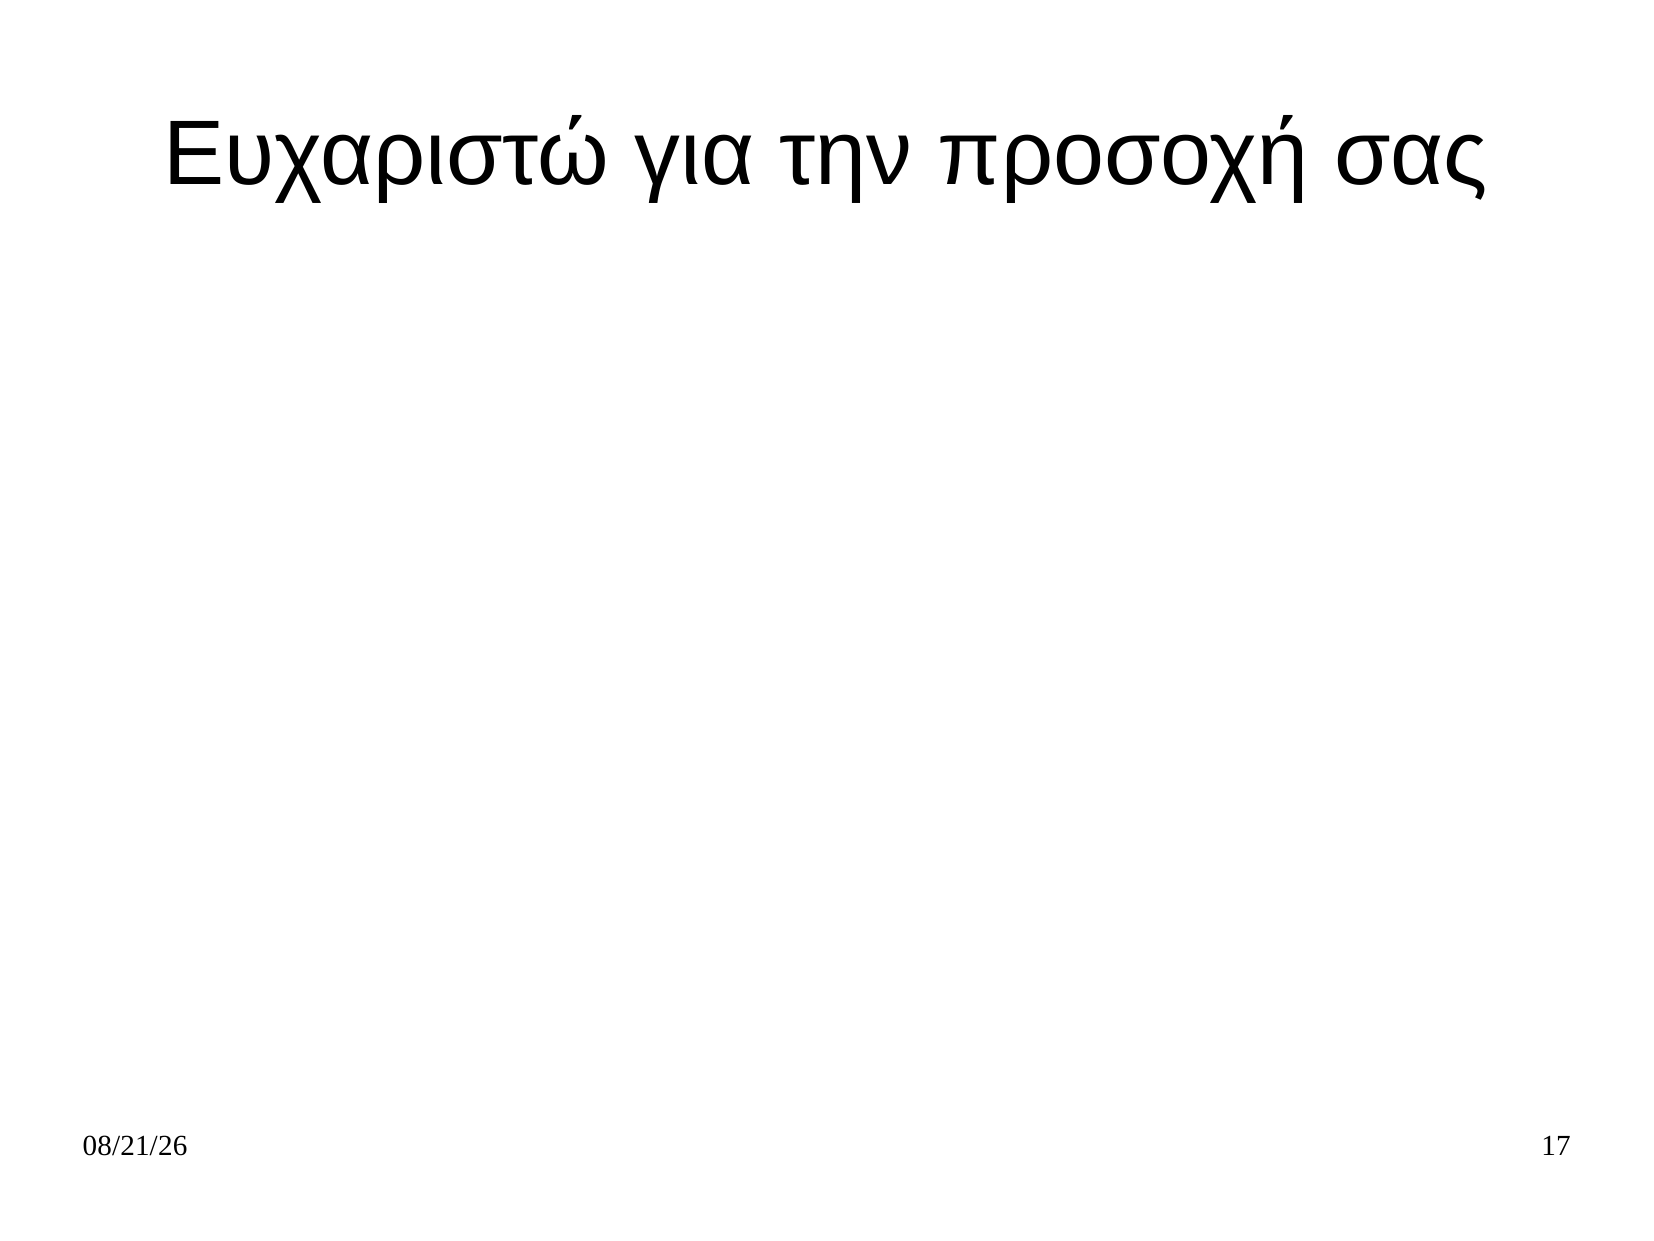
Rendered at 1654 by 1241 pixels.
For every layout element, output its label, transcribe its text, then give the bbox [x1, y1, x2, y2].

title Ευχαριστώ για την προσοχή σας [82, 56, 1571, 250]
